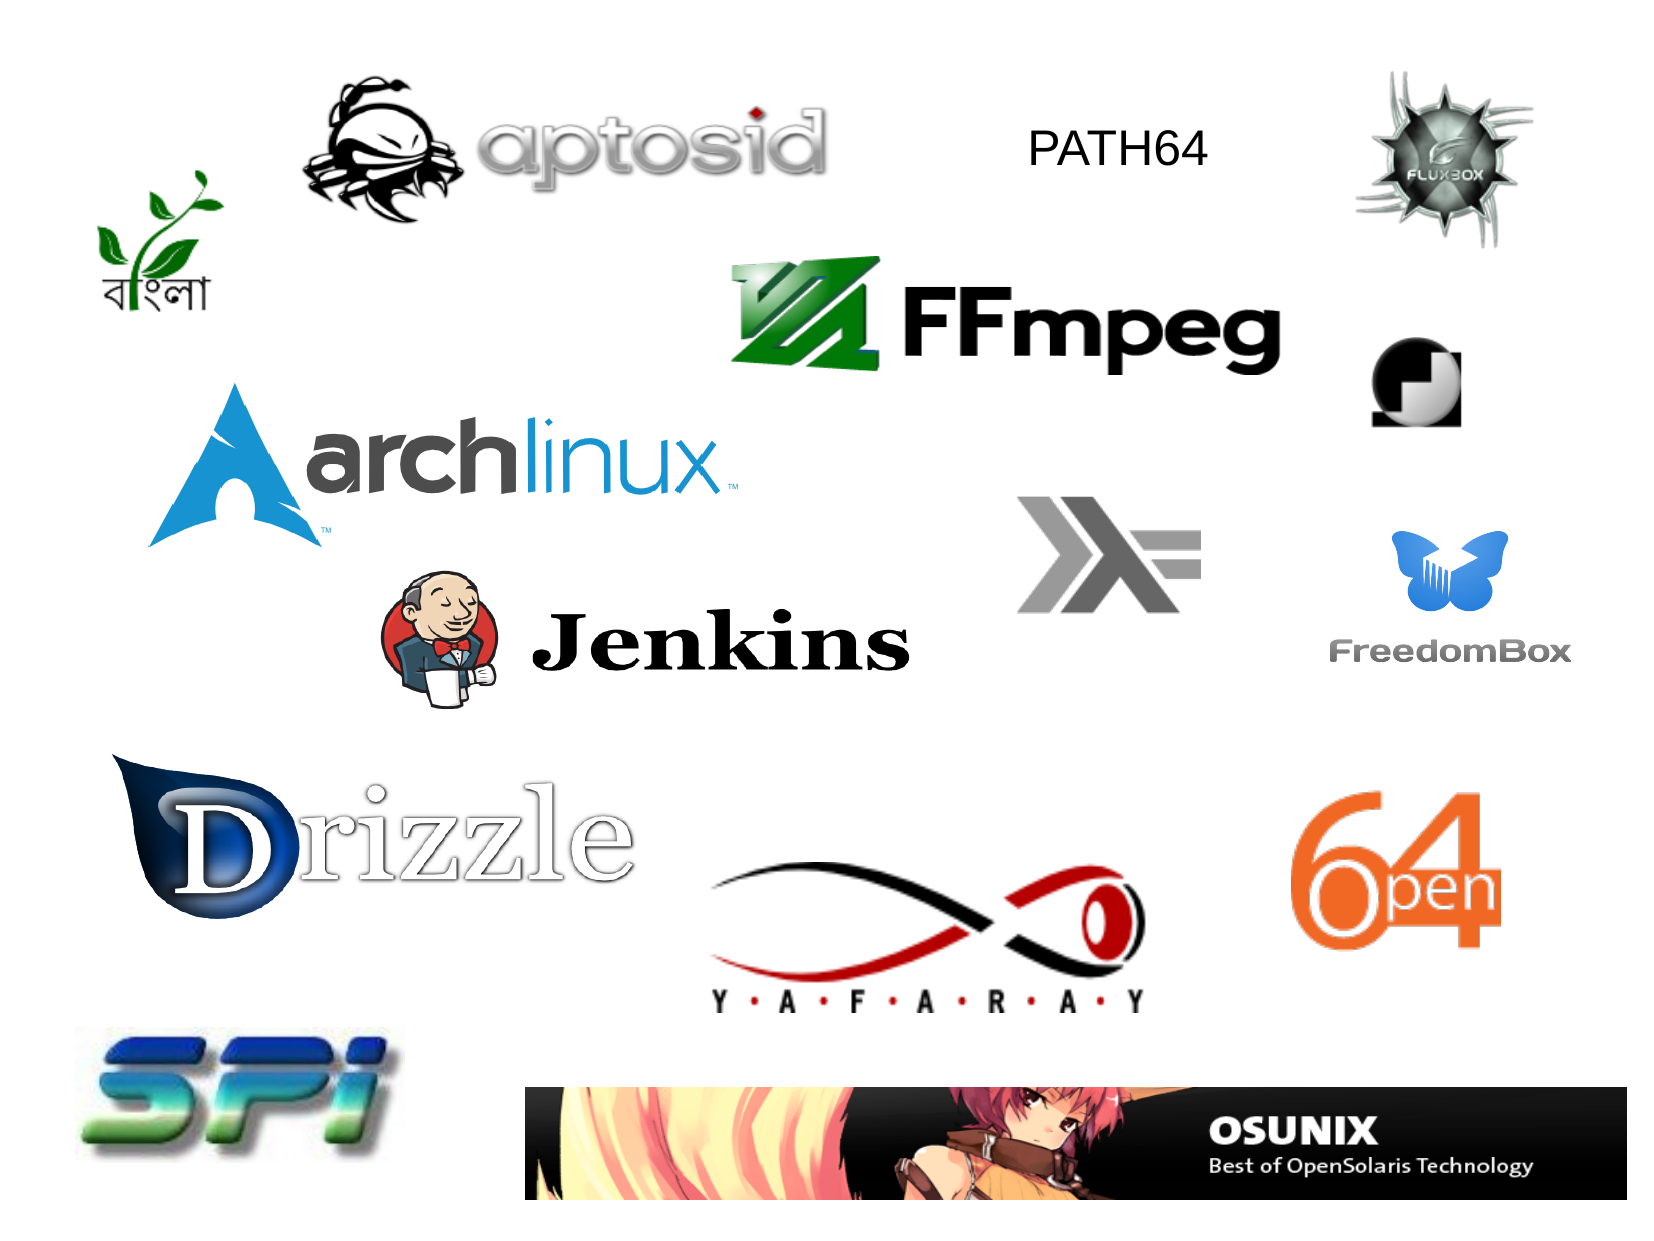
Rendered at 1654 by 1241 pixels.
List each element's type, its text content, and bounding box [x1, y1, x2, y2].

picture [112, 754, 1163, 1013]
picture [1328, 37, 1576, 285]
picture [1370, 337, 1463, 429]
picture [525, 1087, 1627, 1201]
picture [1291, 766, 1501, 976]
text_box PATH64 [1012, 112, 1224, 184]
picture [125, 256, 1313, 563]
picture [75, 1027, 405, 1163]
picture [1017, 474, 1201, 638]
picture [1275, 480, 1626, 713]
picture [300, 74, 829, 226]
picture [86, 149, 226, 317]
picture [375, 566, 914, 713]
